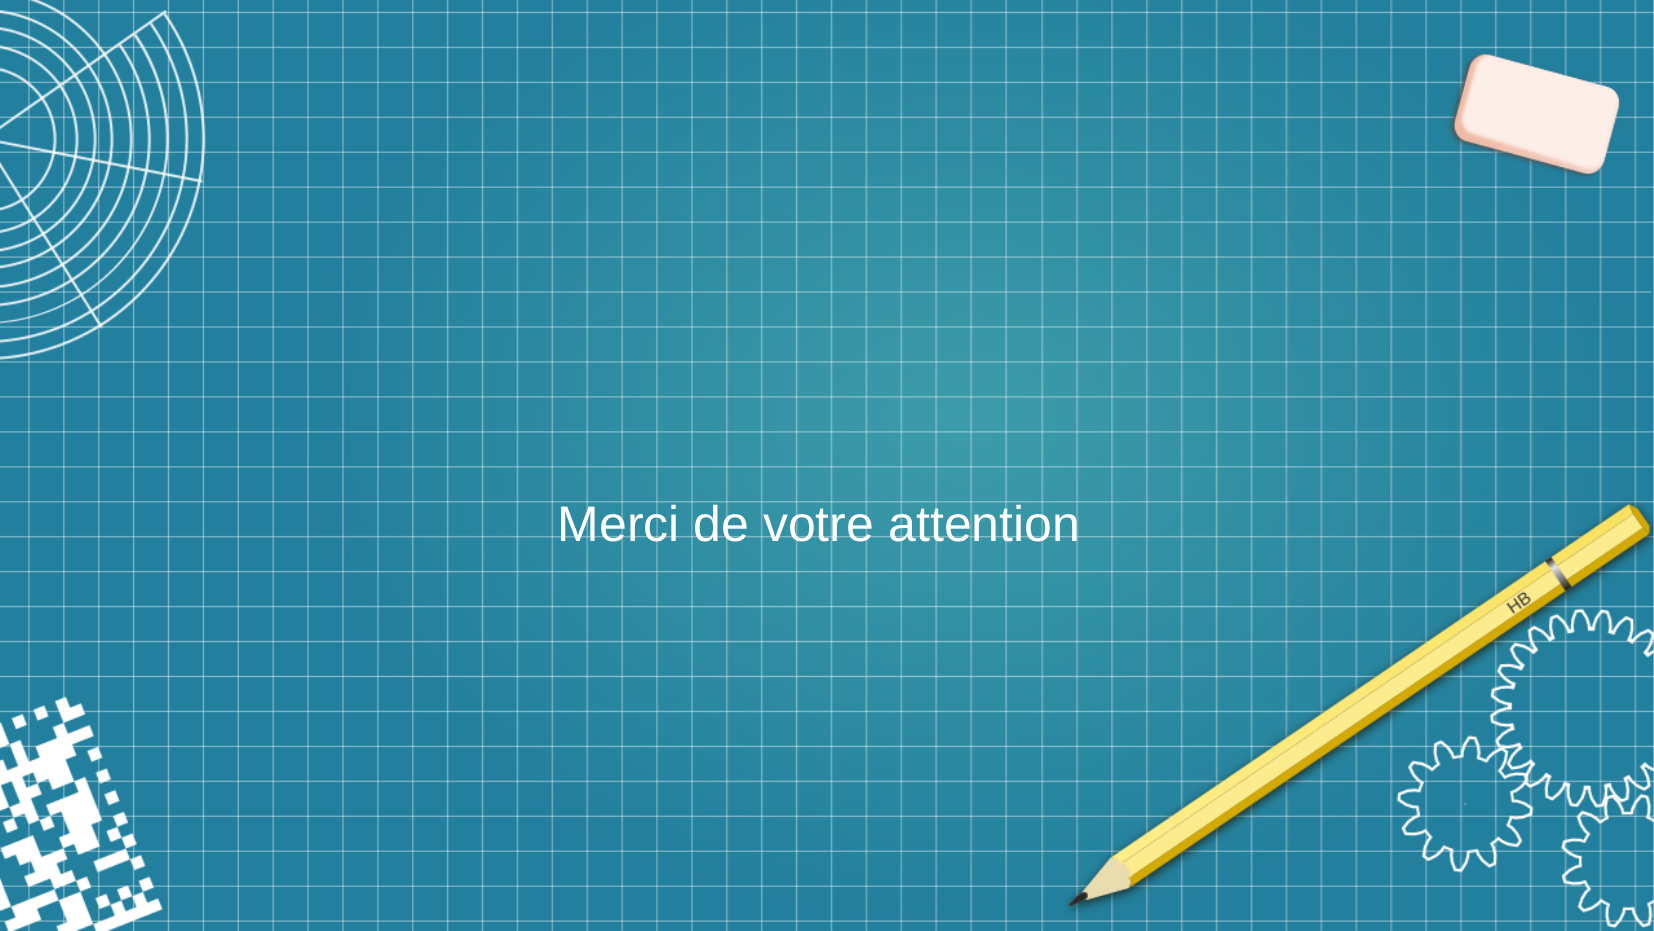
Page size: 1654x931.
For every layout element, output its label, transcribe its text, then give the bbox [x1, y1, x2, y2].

text_box Merci de votre attention [75, 298, 1564, 751]
picture [0, 0, 1654, 931]
